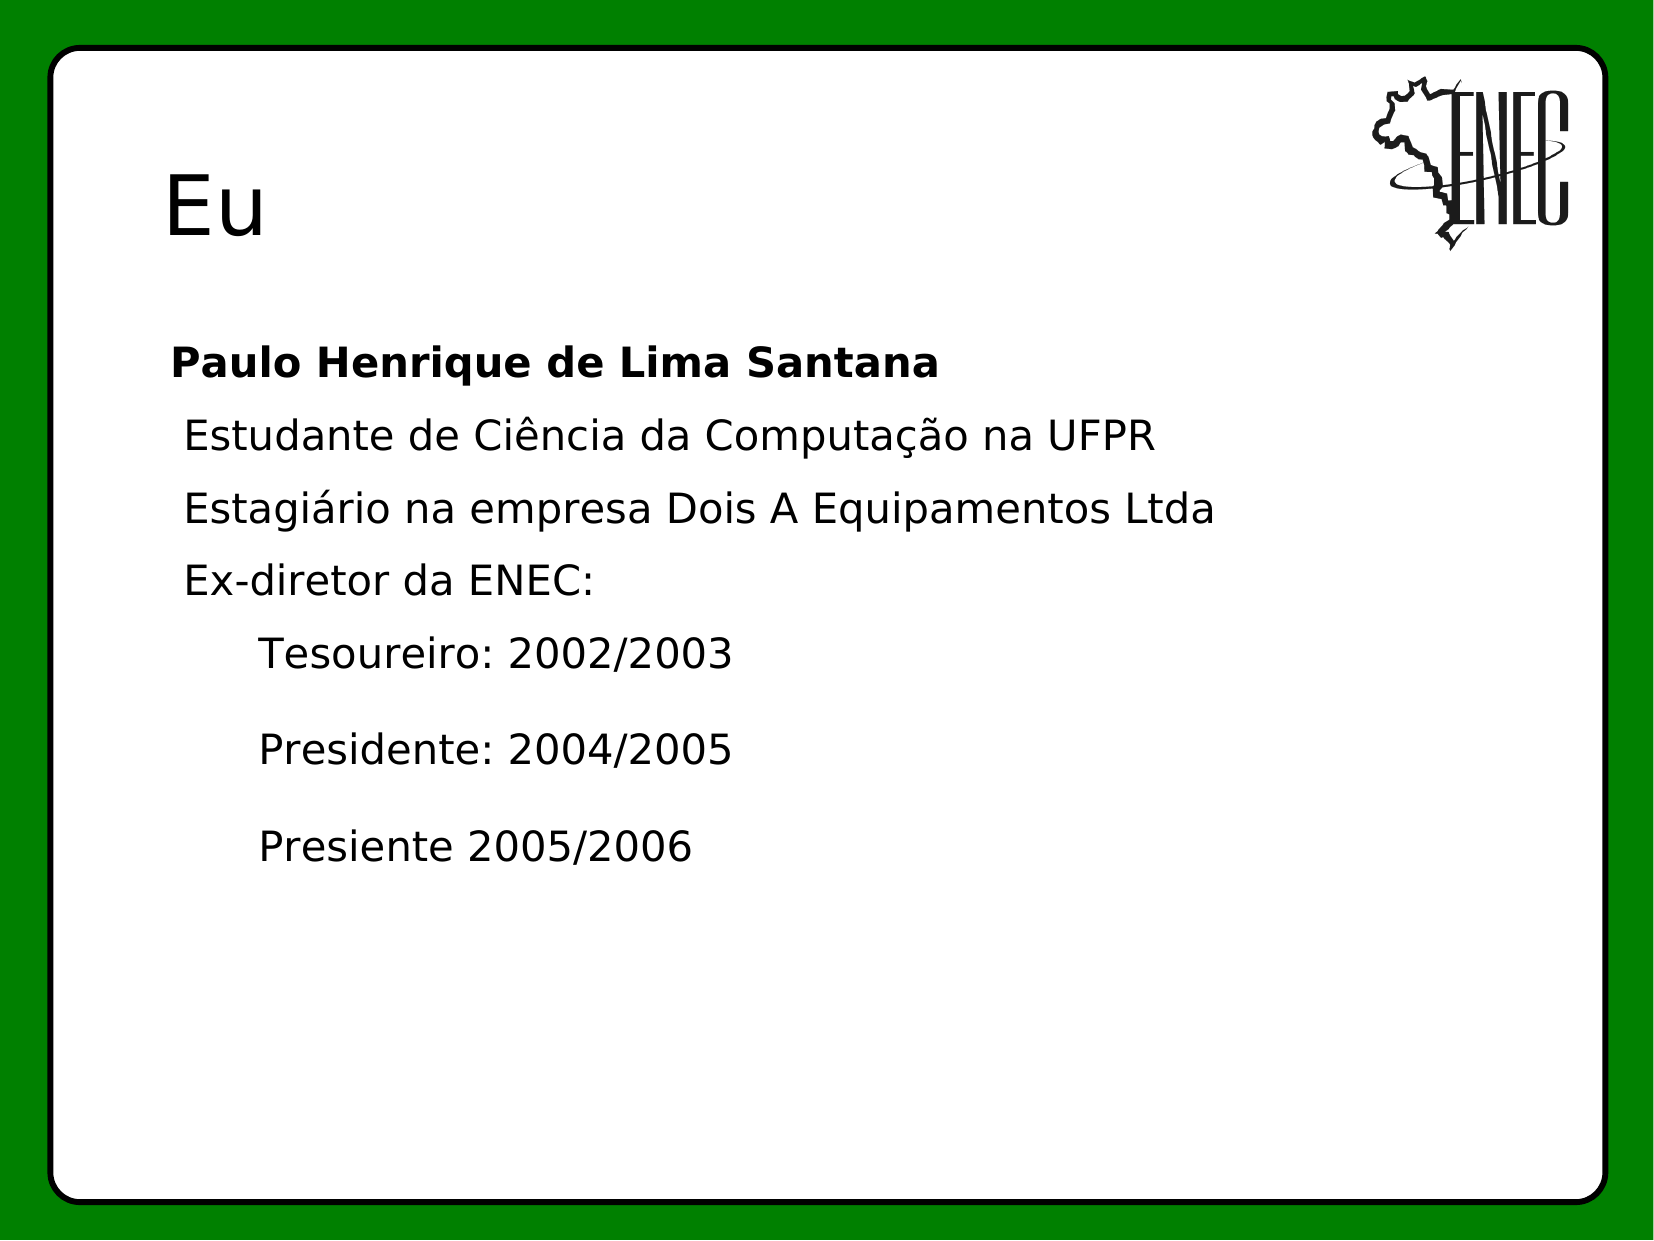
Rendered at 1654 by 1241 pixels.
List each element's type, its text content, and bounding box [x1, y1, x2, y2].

picture [1367, 71, 1574, 273]
title Eu [162, 102, 525, 311]
list Paulo Henrique de Lima Santana Estudante de Ciência da Computação na UFPR Estagiário na empresa Dois A Equipamentos Ltda Ex-diretor da ENEC: Tesoureiro: 2002/2003 Presidente: 2004/2005 Presiente 2005/2006 [170, 314, 1450, 1110]
